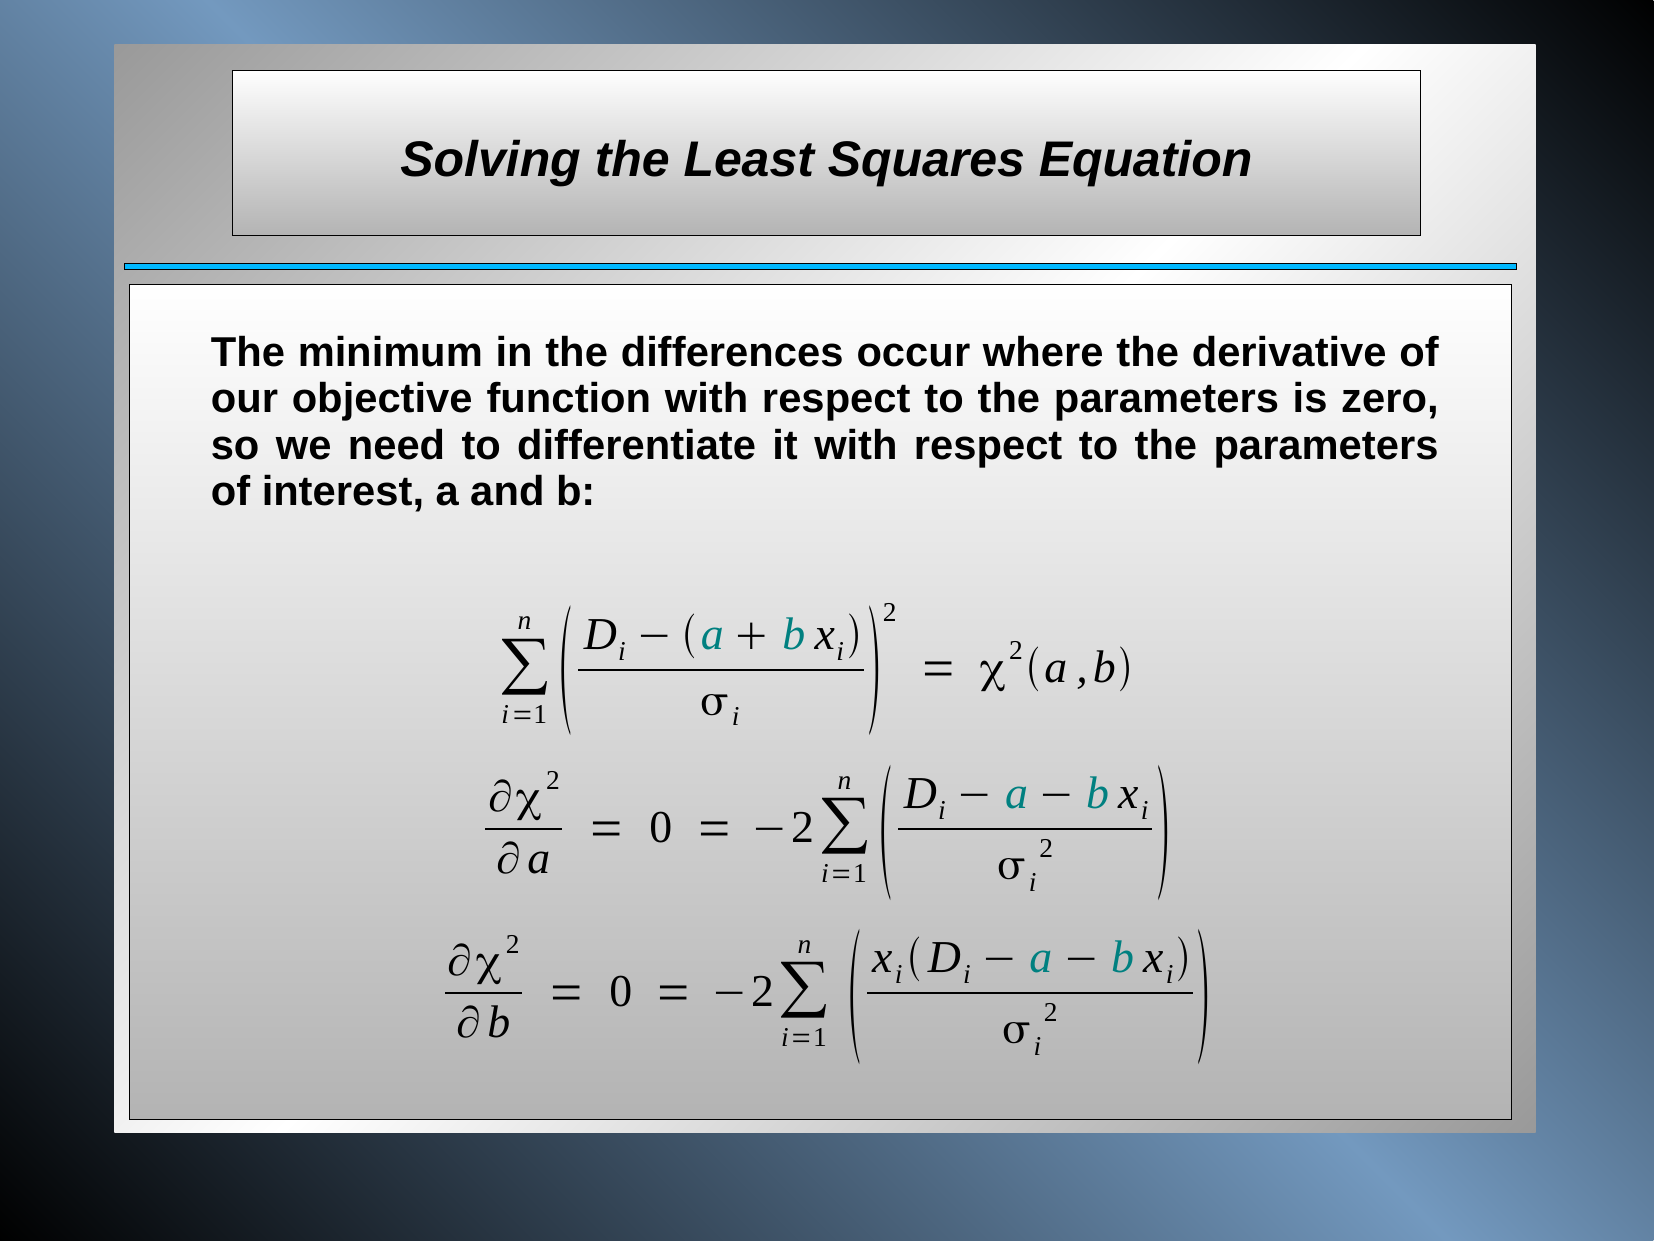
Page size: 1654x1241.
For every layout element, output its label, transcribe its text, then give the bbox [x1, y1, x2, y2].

text_box Solving the Least Squares Equation [397, 131, 1256, 194]
text_box [124, 263, 1517, 270]
text_box The minimum in the differences occur where the derivative of our objective function with respect to the parameters is zero, so we need to differentiate it with respect to the parameters of interest, a and b: [210, 328, 1443, 1076]
chart [436, 926, 1217, 1067]
chart [491, 596, 1140, 738]
text_box [232, 70, 1421, 236]
chart [476, 762, 1177, 903]
text_box [129, 284, 1512, 1120]
